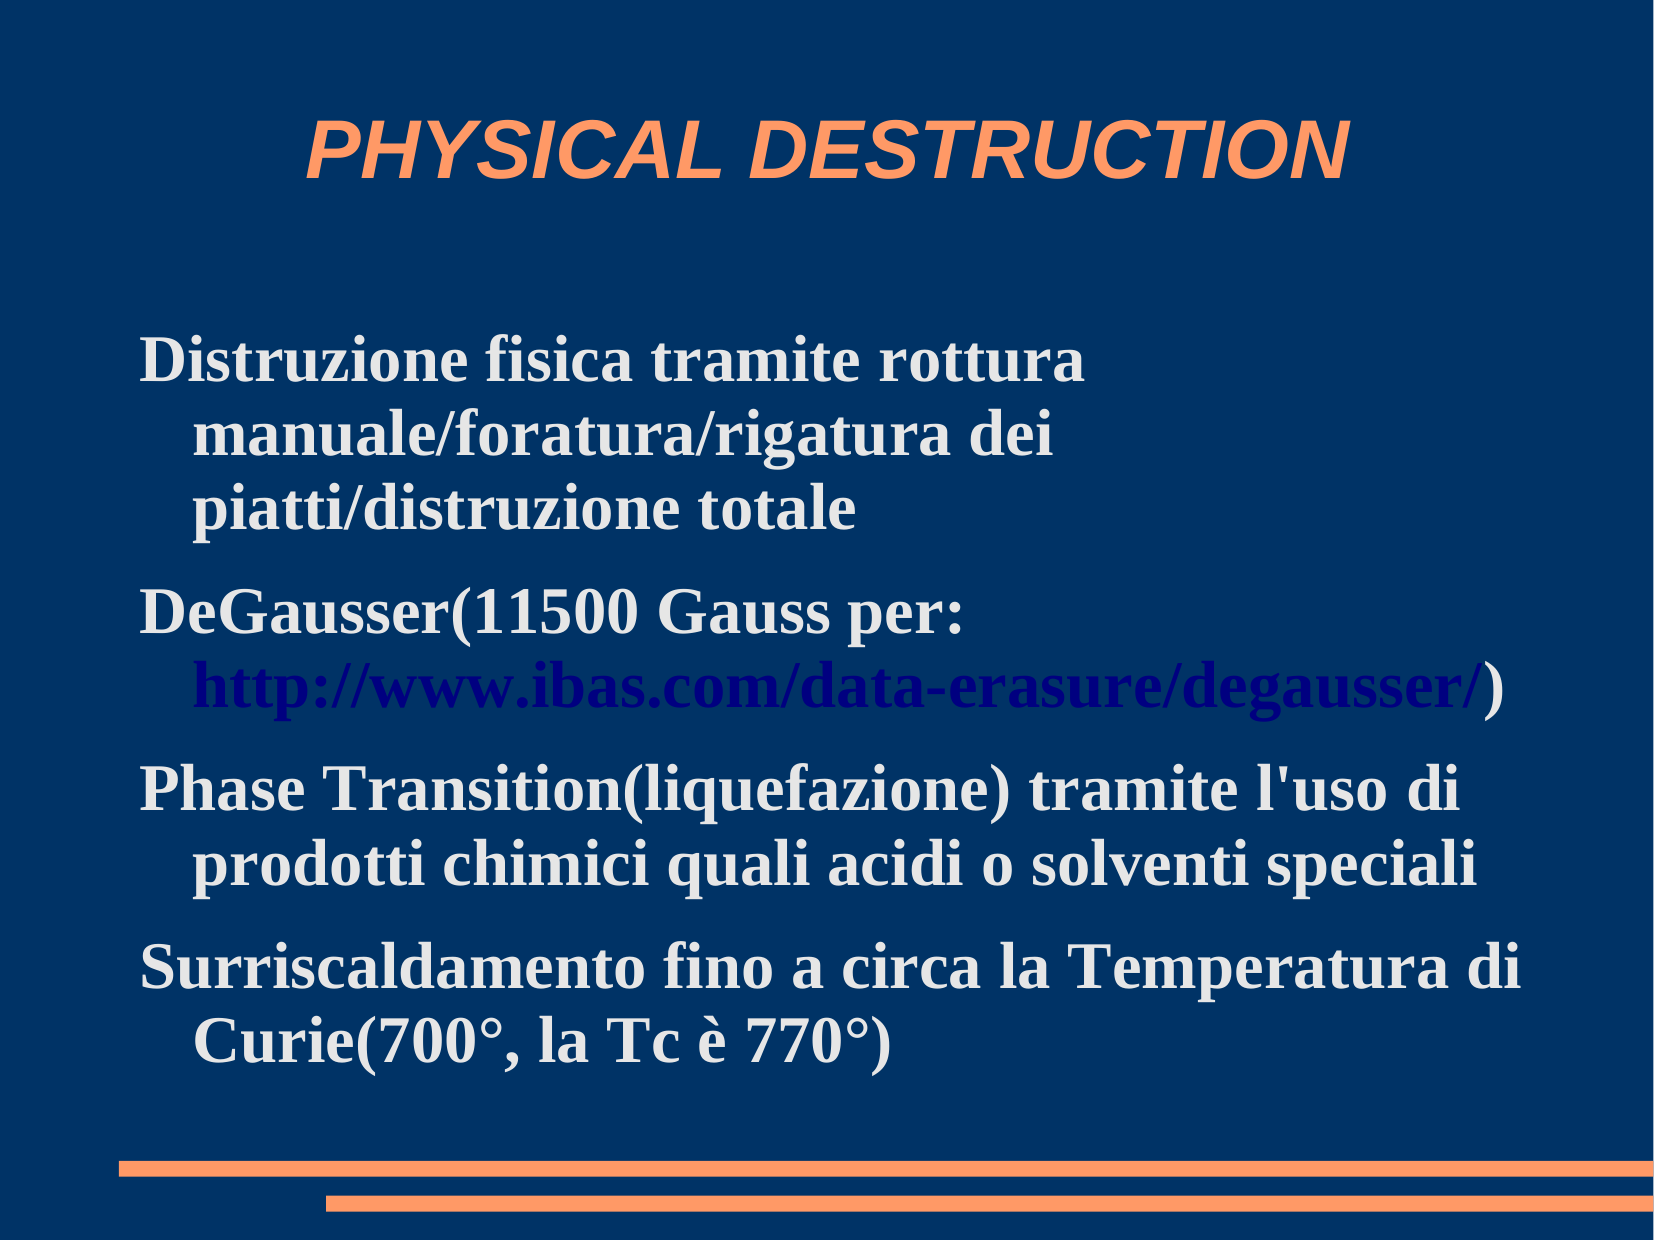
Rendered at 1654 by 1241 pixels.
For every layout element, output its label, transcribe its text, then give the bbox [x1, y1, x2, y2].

title PHYSICAL DESTRUCTION [121, 53, 1534, 246]
list Distruzione fisica tramite rottura manuale/foratura/rigatura dei piatti/distruzione totale DeGausser(11500 Gauss per:http://www.ibas.com/data-erasure/degausser/) Phase Transition(liquefazione) tramite l'uso di prodotti chimici quali acidi o solventi speciali Surriscaldamento fino a circa la Temperatura di Curie(700°, la Tc è 770°) [121, 322, 1561, 1118]
